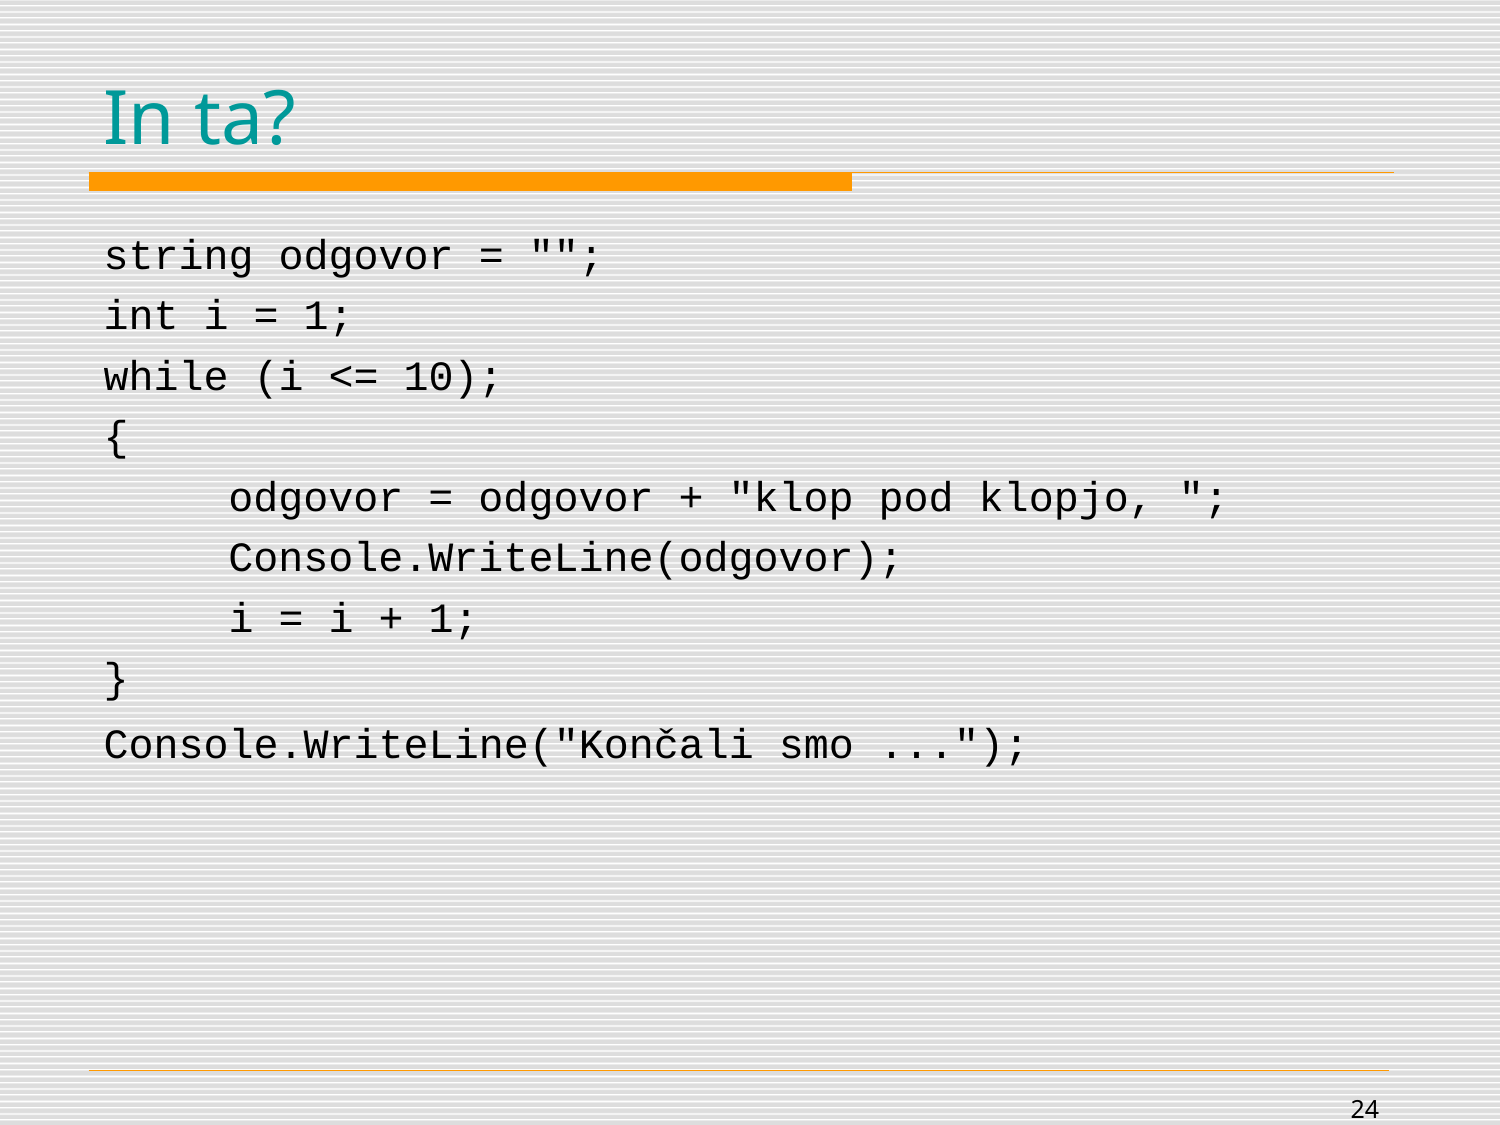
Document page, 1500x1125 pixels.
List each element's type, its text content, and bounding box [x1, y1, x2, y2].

list string odgovor = ""; int i = 1; while (i <= 10); { odgovor = odgovor + "klop pod klopjo, "; Console.WriteLine(odgovor); i = i + 1; } Console.WriteLine("Končali smo ..."); [88, 219, 1447, 917]
picture [0, 0, 1500, 1125]
text_box <number> [1068, 1085, 1394, 1125]
title In ta? [88, 54, 1401, 167]
